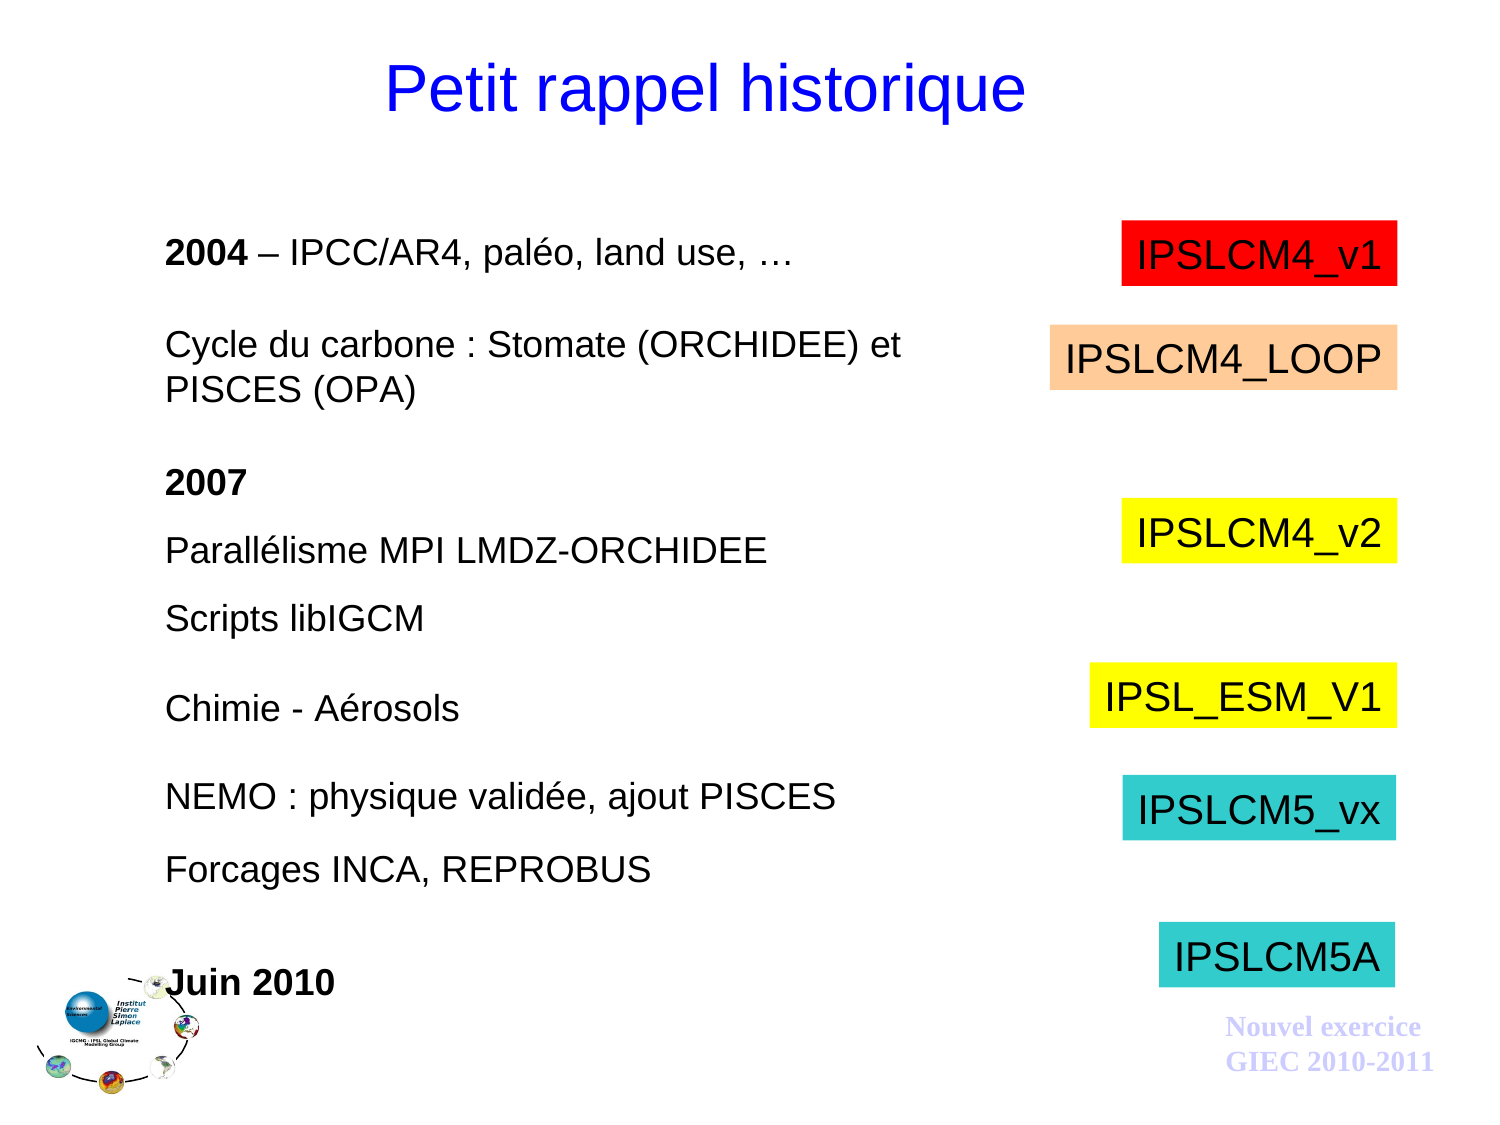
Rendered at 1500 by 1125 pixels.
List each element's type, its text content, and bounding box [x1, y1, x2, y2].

text_box Chimie - Aérosols [150, 676, 753, 738]
text_box IPSLCM4_LOOP [1049, 324, 1398, 390]
text_box 2004 – IPCC/AR4, paléo, land use, … [149, 219, 1041, 349]
text_box Nouvel exercice GIEC 2010-2011 [1210, 999, 1464, 1085]
text_box Cycle du carbone : Stomate (ORCHIDEE) et PISCES (OPA) [149, 312, 989, 418]
text_box IPSLCM5_vx [1122, 774, 1397, 841]
text_box IPSL_ESM_V1 [1089, 662, 1398, 728]
picture [148, 1054, 176, 1080]
picture [172, 1013, 200, 1040]
text_box 2007 Parallélisme MPI LMDZ-ORCHIDEE Scripts libIGCM [150, 449, 1001, 648]
text_box IPSLCM4_v2 [1121, 497, 1398, 564]
text_box IPSLCM5A [1159, 921, 1396, 988]
picture [97, 1069, 125, 1095]
picture [65, 974, 150, 1048]
text_box NEMO : physique validée, ajout PISCES [150, 764, 954, 825]
text_box Petit rappel historique [99, 37, 1313, 133]
text_box Forcages INCA, REPROBUS [150, 837, 954, 949]
picture [44, 1054, 72, 1079]
text_box IPSLCM4_v1 [1121, 220, 1398, 286]
text_box Juin 2010 [150, 949, 1001, 1011]
